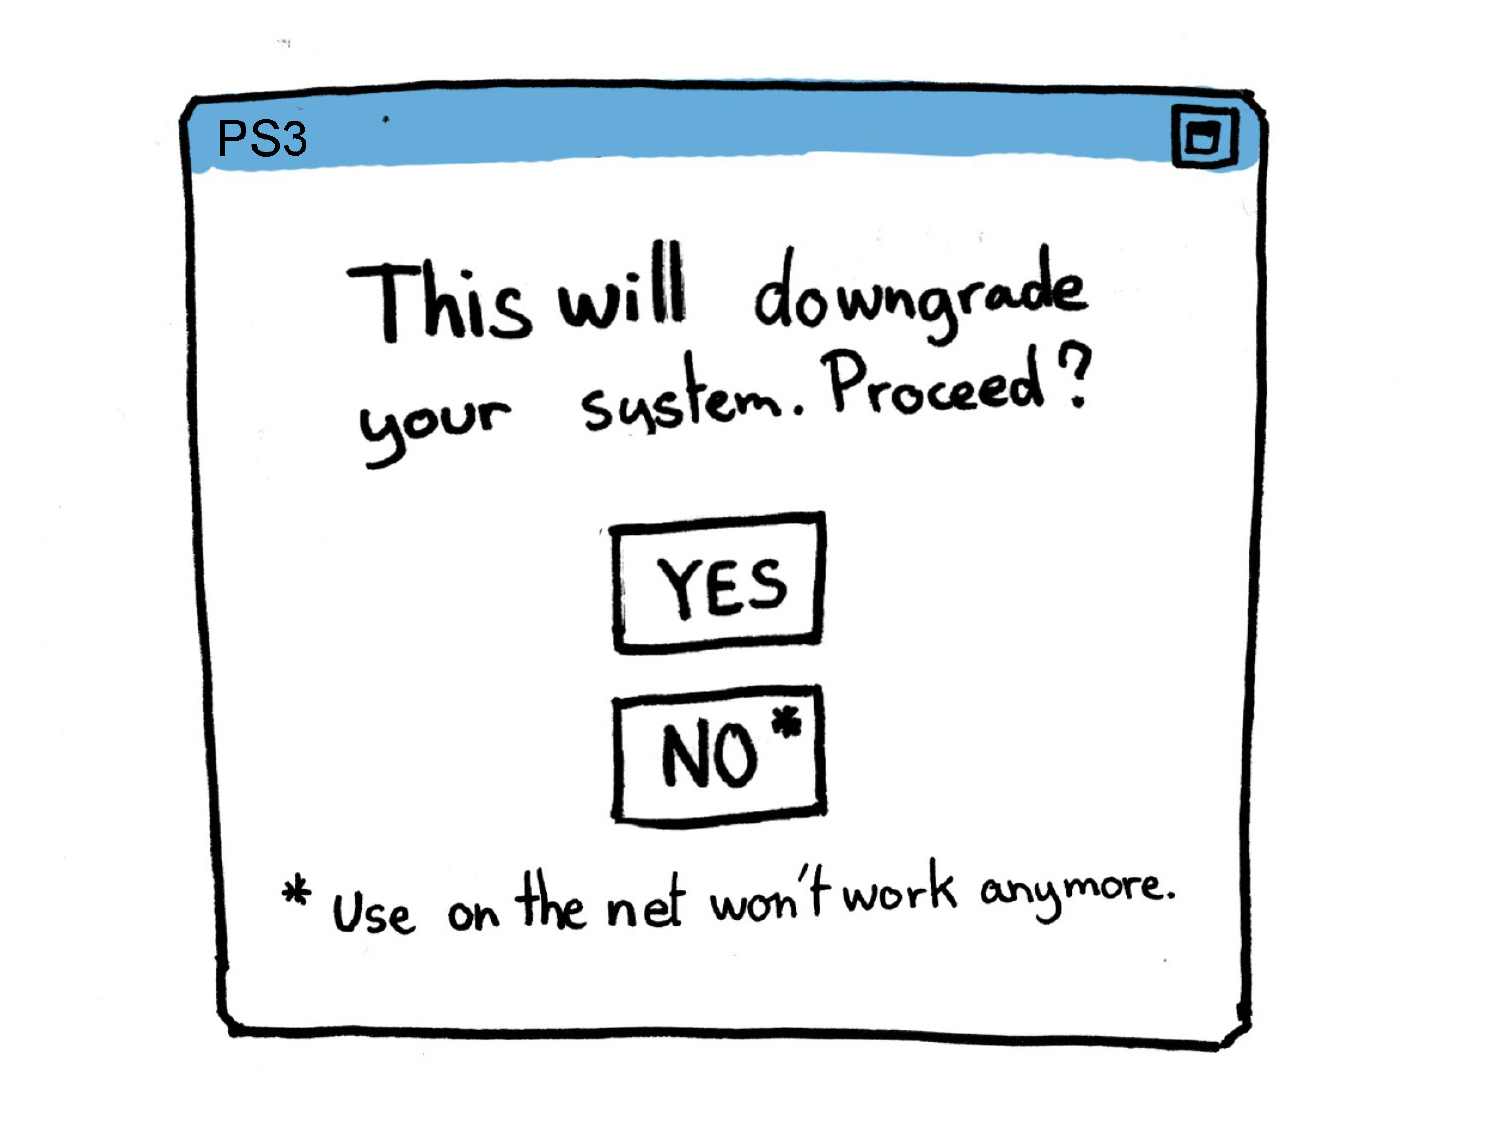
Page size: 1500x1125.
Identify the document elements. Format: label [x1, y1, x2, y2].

picture [40, 31, 1460, 1095]
